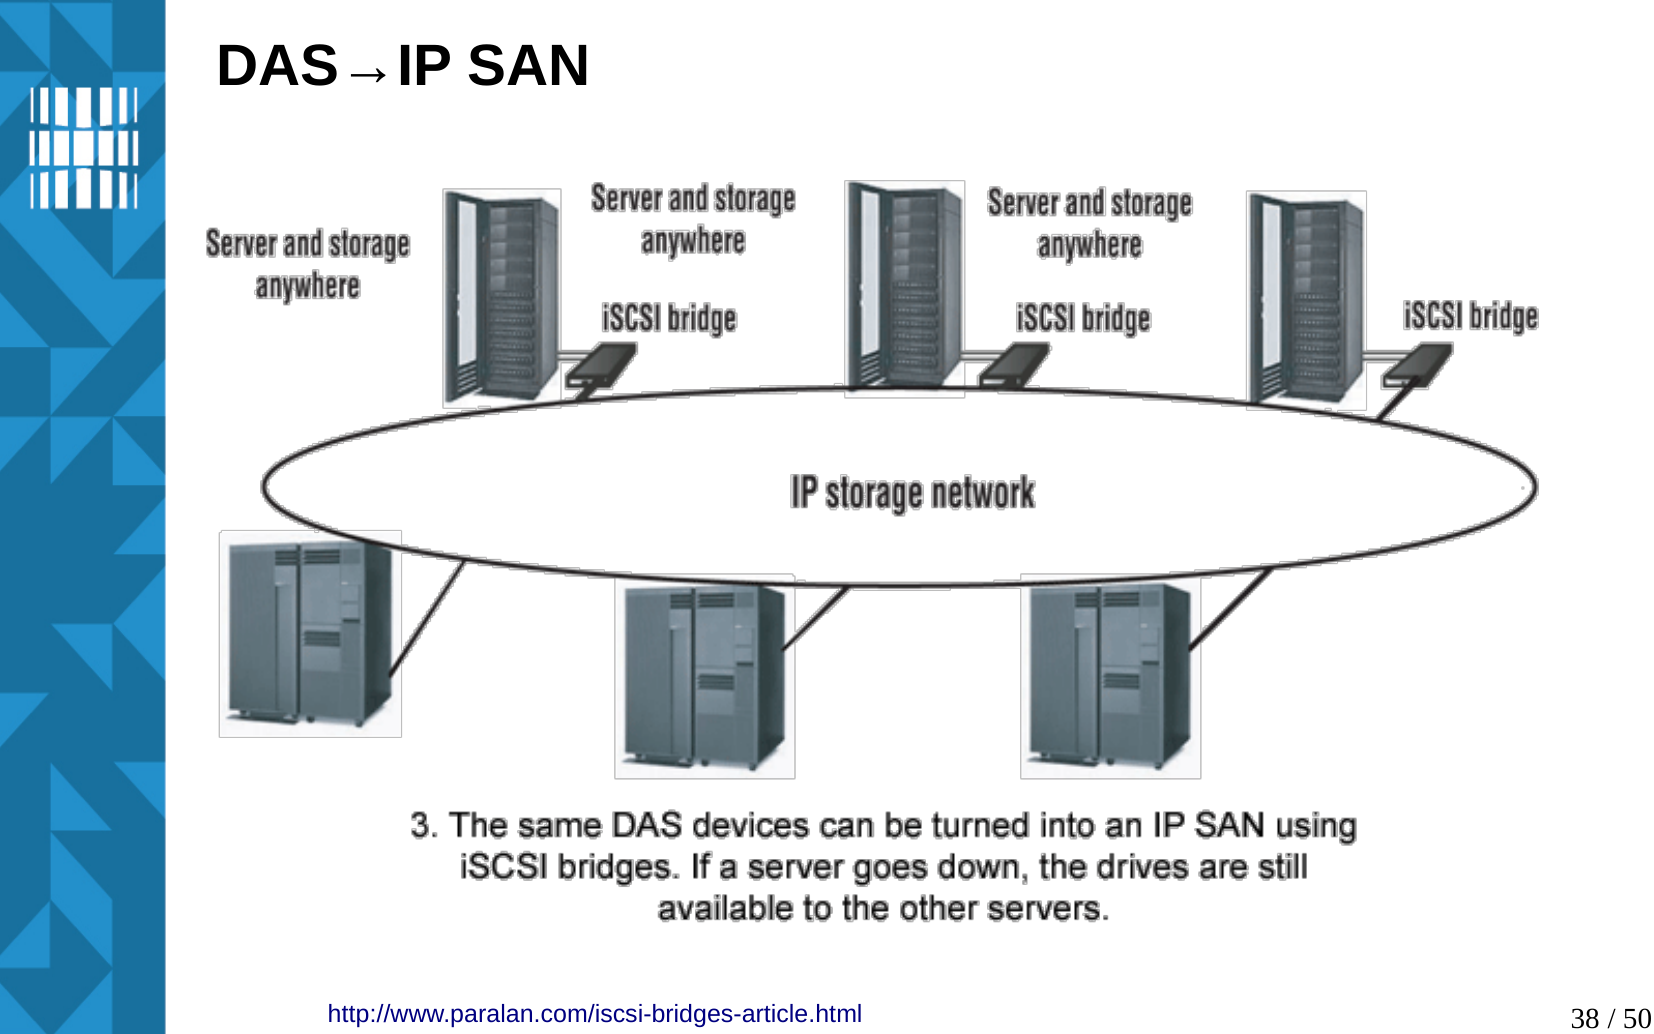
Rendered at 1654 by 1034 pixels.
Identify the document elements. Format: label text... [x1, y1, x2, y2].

text_box http://www.paralan.com/iscsi-bridges-article.html [312, 992, 904, 1034]
picture [195, 177, 1541, 945]
title DAS→IP SAN [216, 23, 715, 107]
